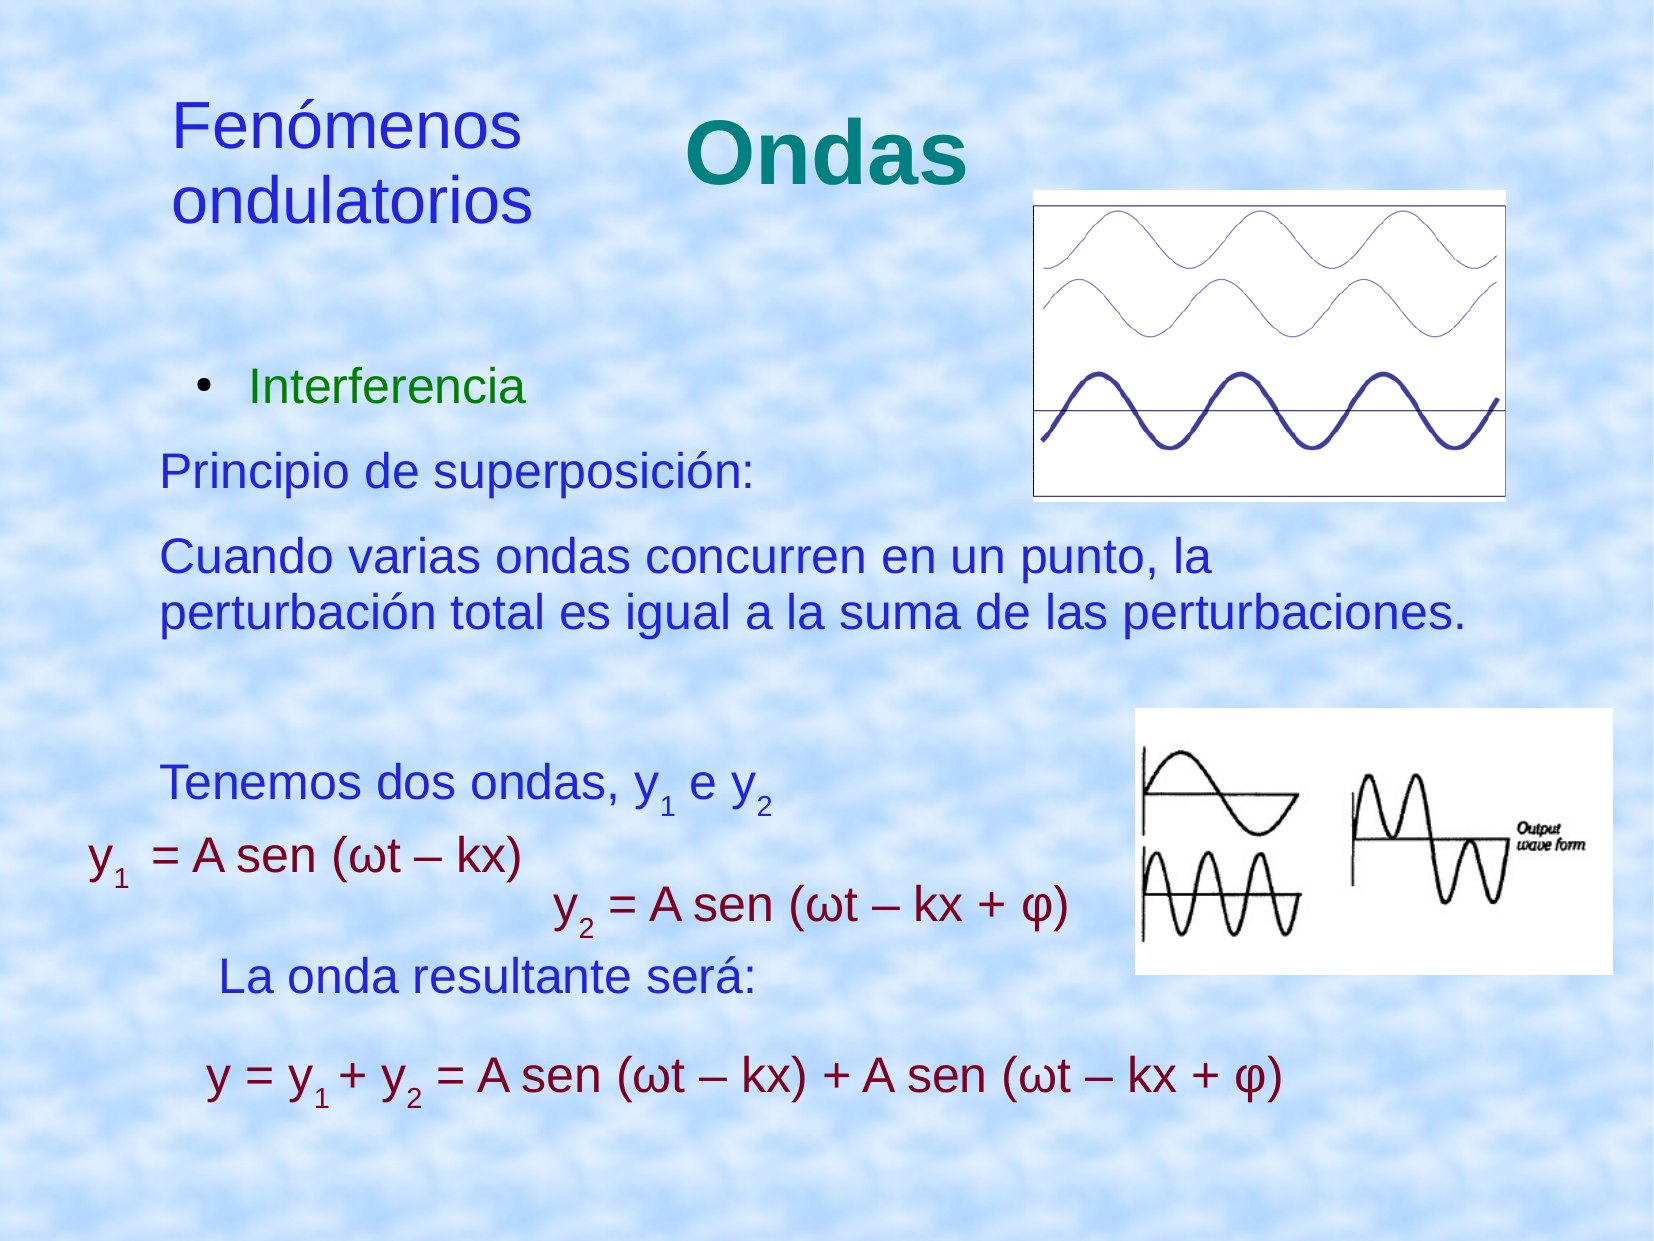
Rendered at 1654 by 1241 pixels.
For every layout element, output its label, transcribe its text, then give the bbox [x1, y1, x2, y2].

picture [0, 0, 1654, 1241]
text_box La onda resultante será: [147, 948, 1004, 1005]
text_box Interferencia [91, 295, 650, 423]
list Fenómenos ondulatorios [100, 88, 827, 266]
title Ondas [82, 49, 1571, 257]
list Principio de superposición: Cuando varias ondas concurren en un punto, la perturbación total es igual a la suma de las perturbaciones. Tenemos dos ondas, y1 e y2 [88, 442, 1477, 825]
text_box y2 = A sen (ωt – kx + φ) [553, 876, 1123, 945]
text_box y = y1 + y2 = A sen (ωt – kx) + A sen (ωt – kx + φ) [206, 1047, 1388, 1123]
text_box y1 = A sen (ωt – kx) [88, 826, 562, 902]
